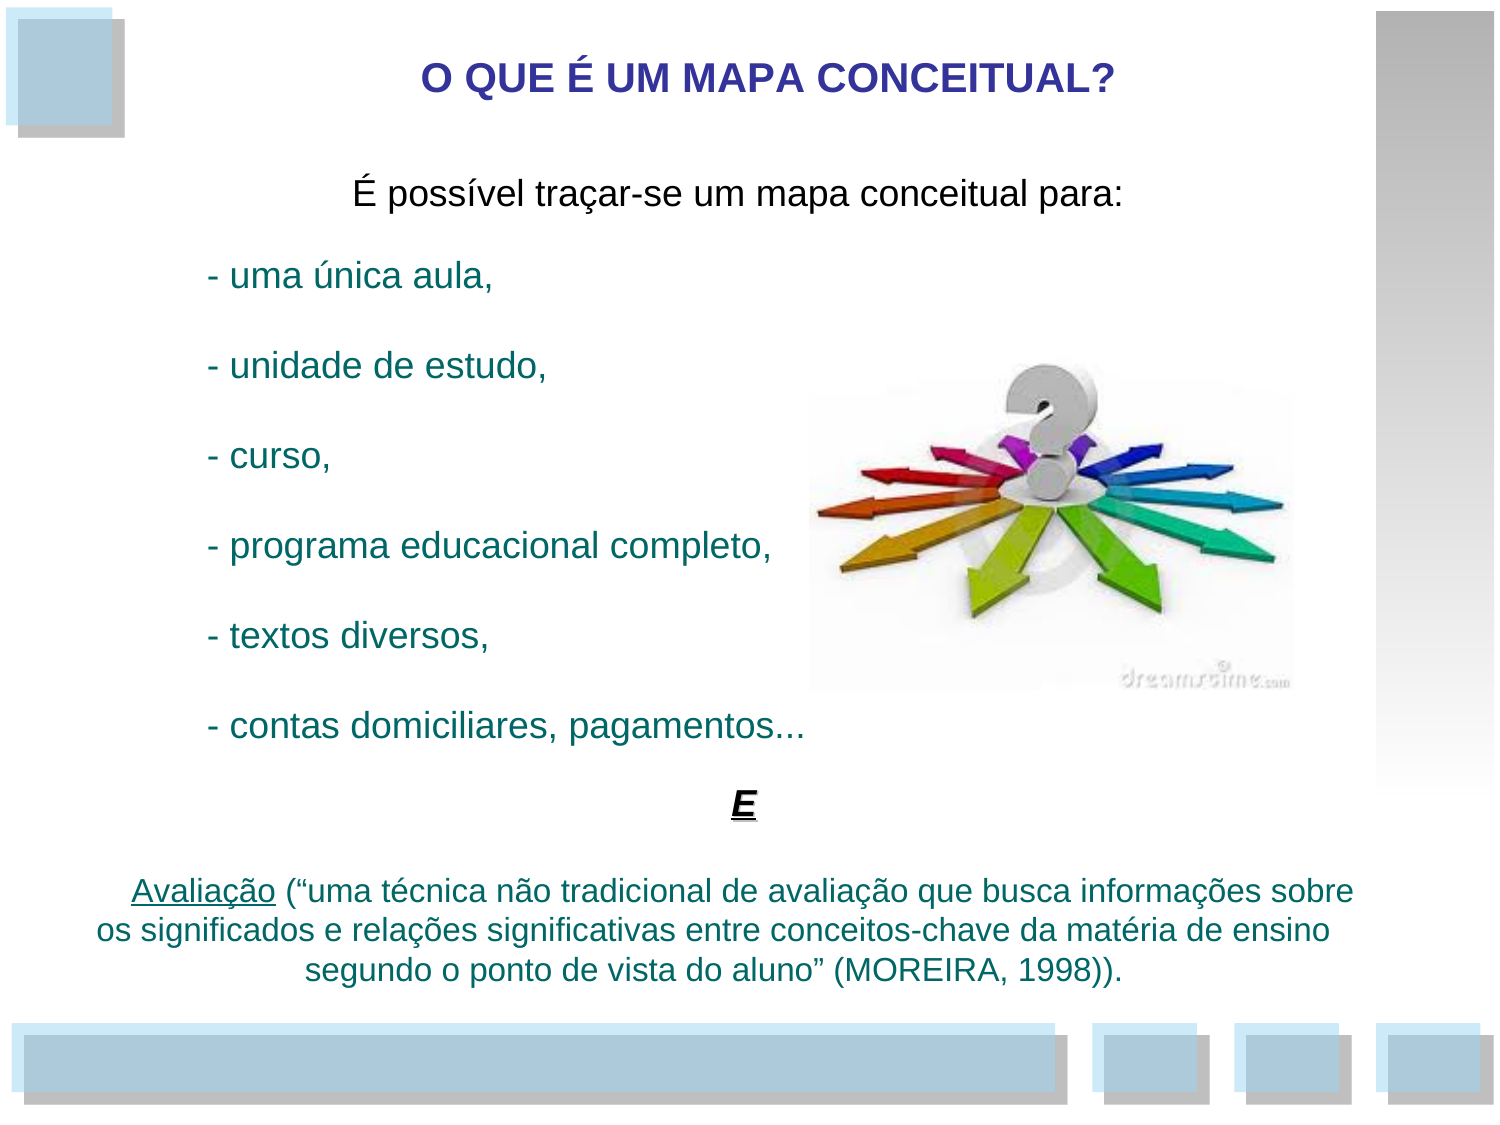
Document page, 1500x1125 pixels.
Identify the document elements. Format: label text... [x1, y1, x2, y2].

picture [809, 302, 1294, 695]
text_box [1092, 1023, 1197, 1093]
text_box - uma única aula, - unidade de estudo, - curso, - programa educacional completo, - textos diversos, - contas domiciliares, pagamentos... [135, 243, 1211, 754]
text_box É possível traçar-se um mapa conceitual para: [100, 160, 1377, 222]
text_box [11, 1023, 1056, 1093]
text_box [1376, 1023, 1481, 1093]
text_box [5, 7, 113, 126]
text_box E Avaliação (“uma técnica não tradicional de avaliação que busca informações sobre os significados e relações significativas entre conceitos-chave da matéria de ensino segundo o ponto de vista do aluno” (MOREIRA, 1998)). [53, 771, 1377, 997]
text_box O QUE É UM MAPA CONCEITUAL? [405, 42, 1132, 109]
text_box [1376, 11, 1495, 799]
text_box [1234, 1023, 1339, 1093]
